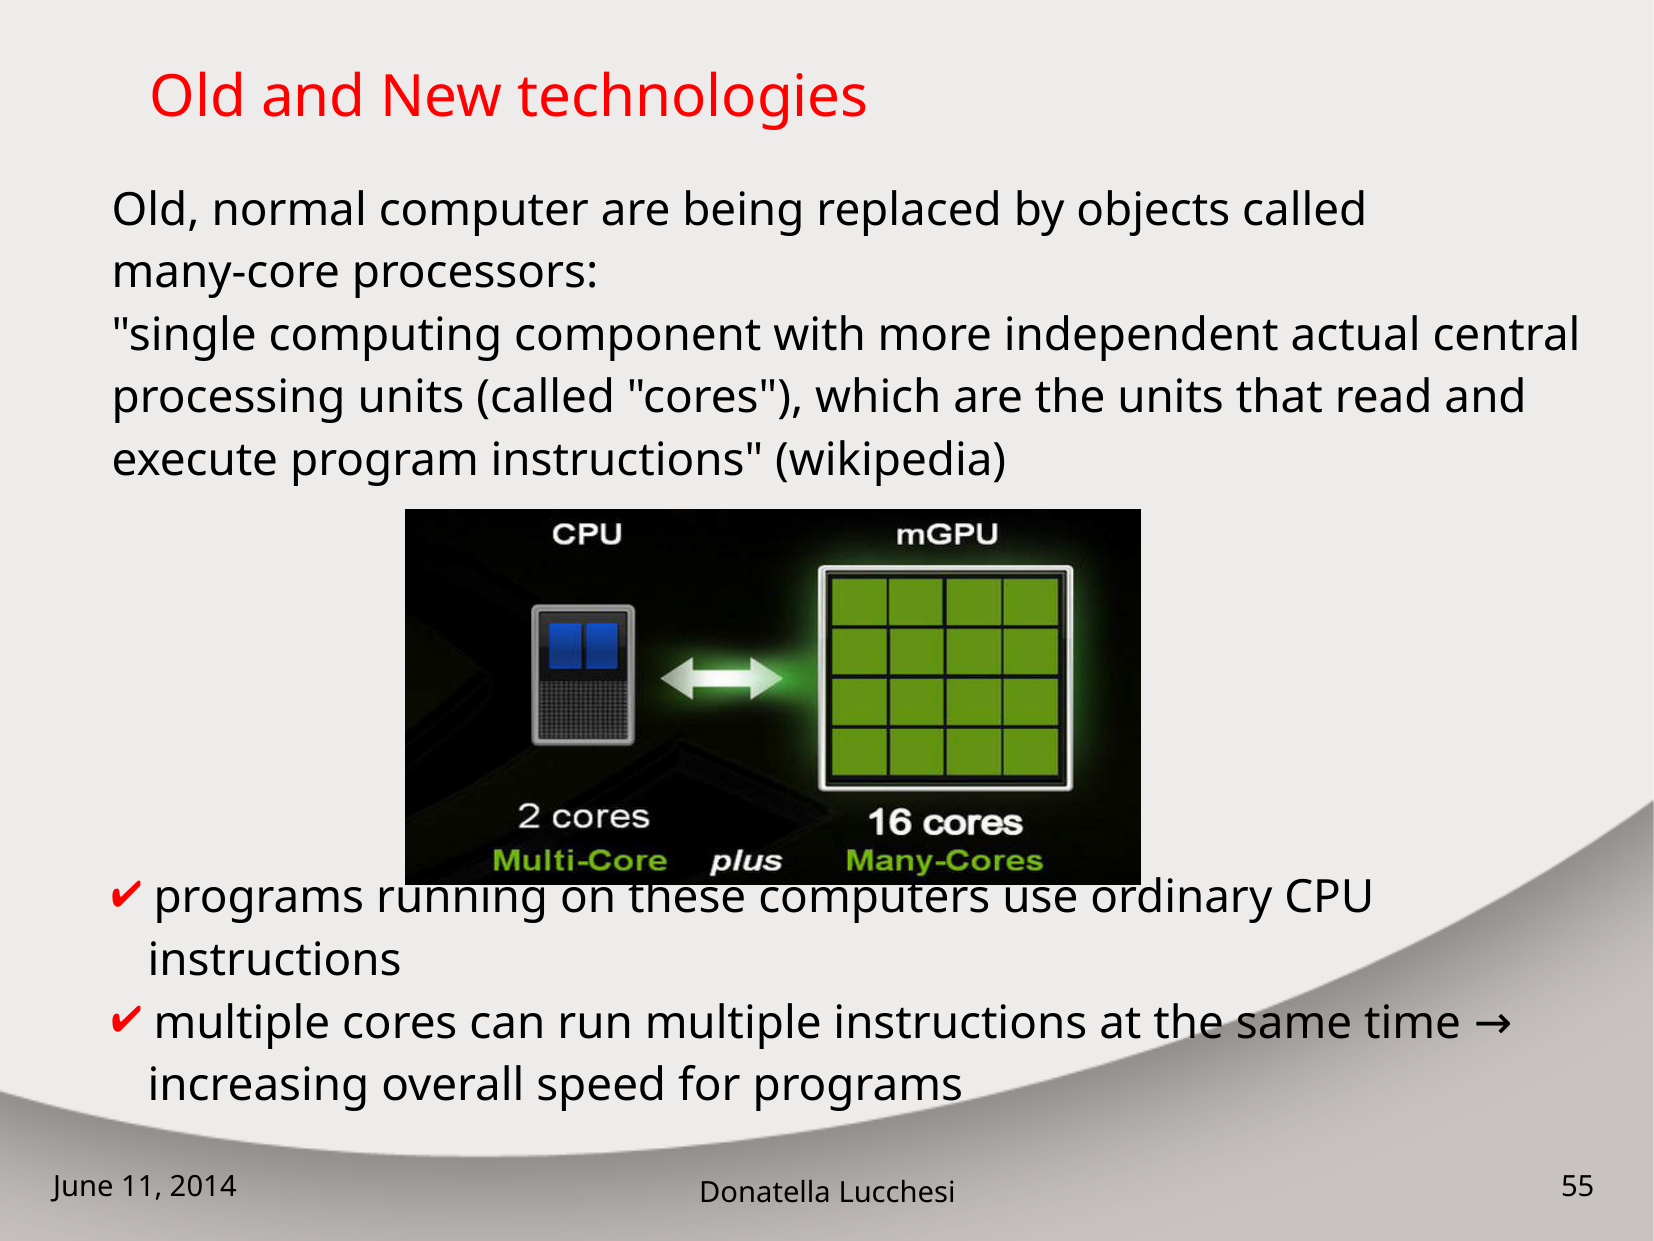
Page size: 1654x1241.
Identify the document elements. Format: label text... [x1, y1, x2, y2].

text_box Old and New technologies [134, 47, 883, 144]
text_box Old, normal computer are being replaced by objects called many-core processors: "single computing component with more independent actual central processing units (called "cores"), which are the units that read and execute program instructions" (wikipedia) programs running on these computers use ordinary CPU instructions multiple cores can run multiple instructions at the same time → increasing overall speed for programs [96, 168, 1566, 1141]
picture [0, 0, 1654, 1241]
